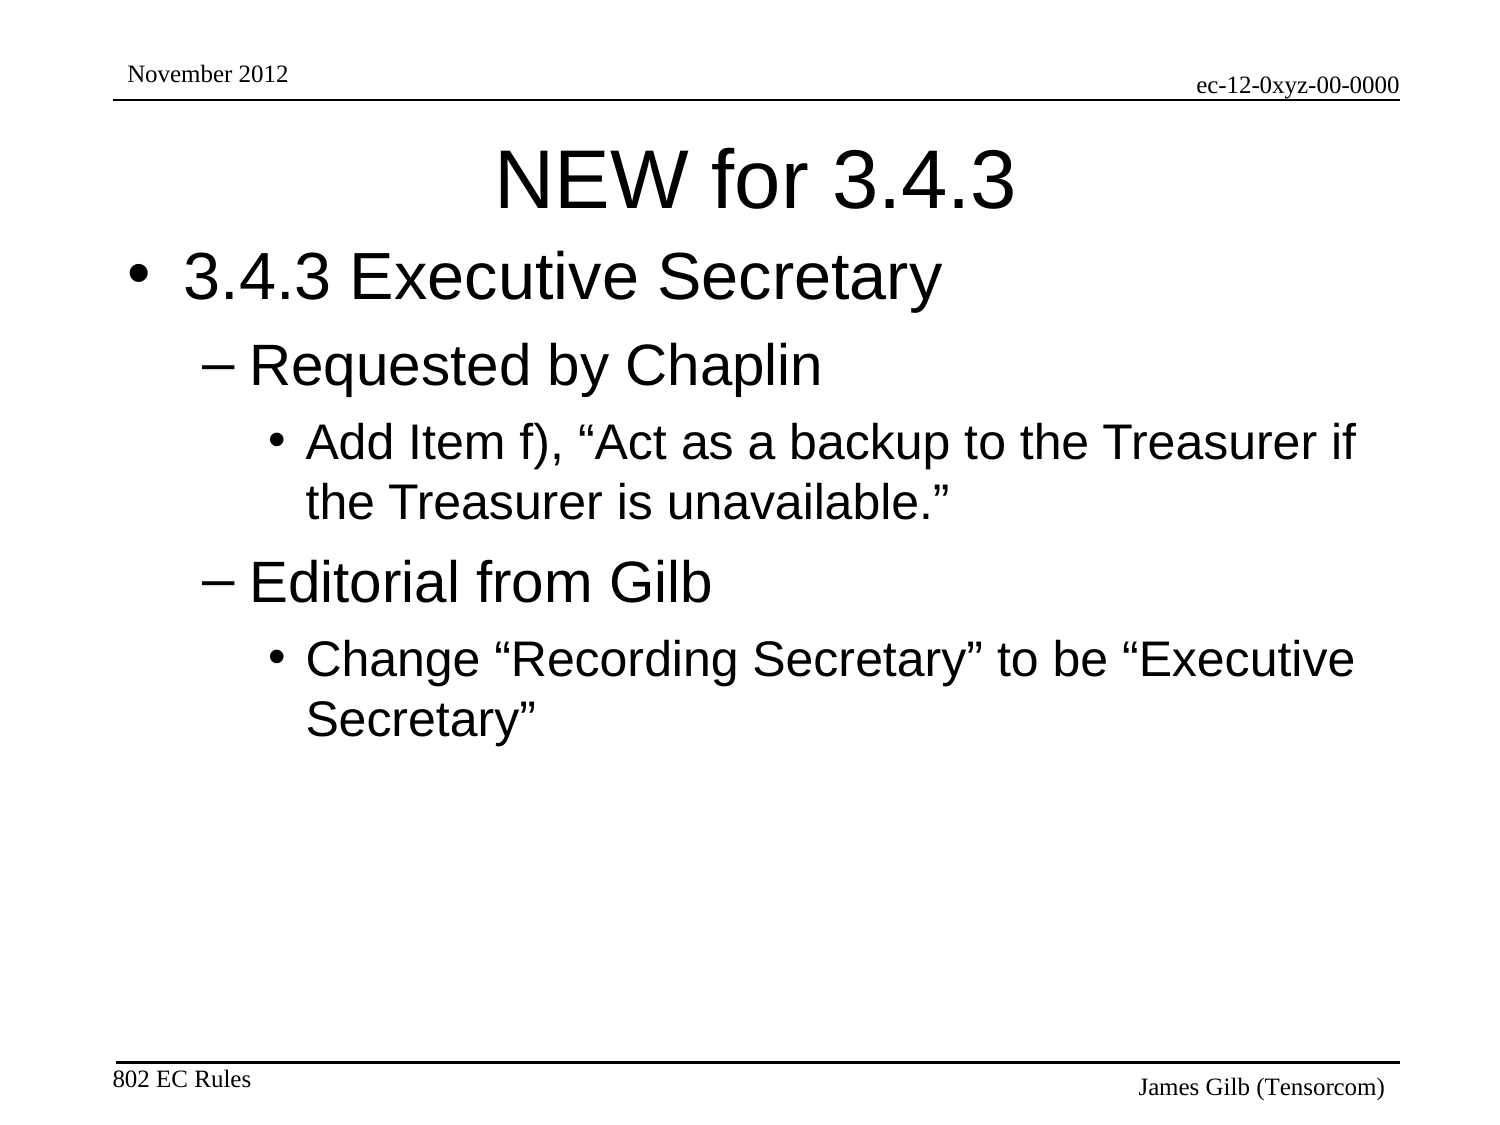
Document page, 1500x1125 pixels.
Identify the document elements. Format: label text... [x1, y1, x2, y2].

list 3.4.3 Executive Secretary Requested by Chaplin Add Item f), “Act as a backup to the Treasurer if the Treasurer is unavailable.” Editorial from Gilb Change “Recording Secretary” to be “Executive Secretary” [112, 224, 1426, 1051]
title NEW for 3.4.3 [112, 112, 1401, 224]
